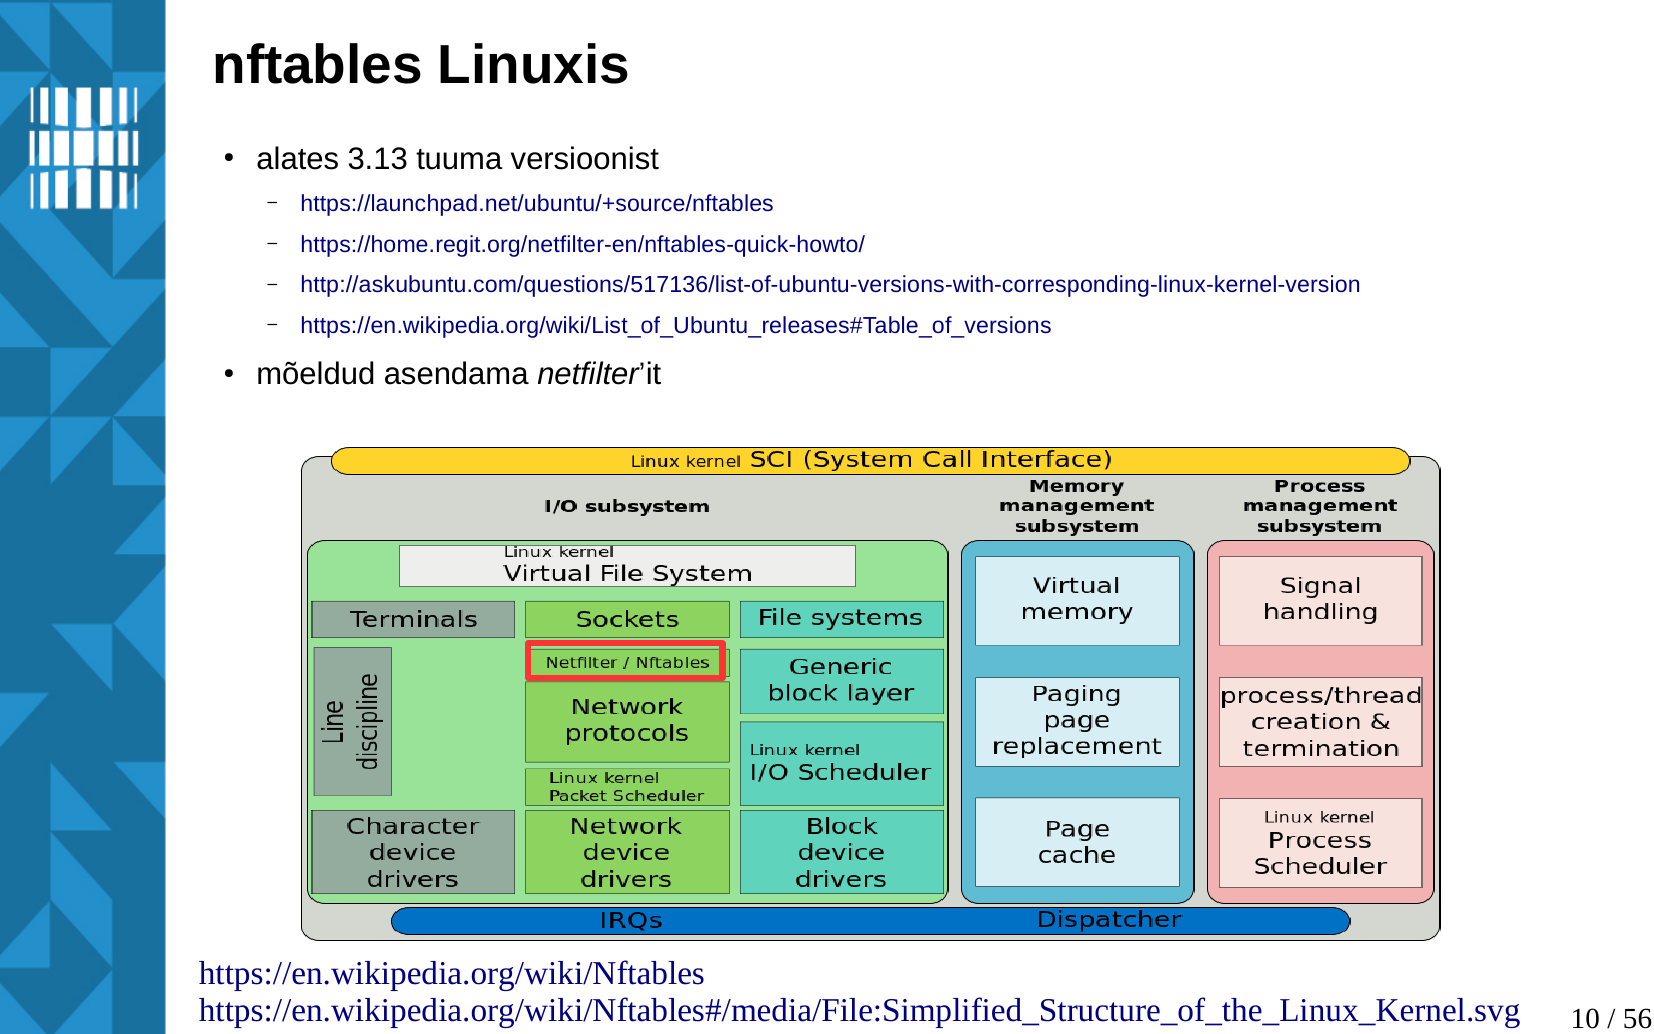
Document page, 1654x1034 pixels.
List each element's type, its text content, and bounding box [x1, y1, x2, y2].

title nftables Linuxis [212, 13, 1654, 117]
text_box https://en.wikipedia.org/wiki/Nftables https://en.wikipedia.org/wiki/Nftables#/media/File:Simplified_Structure_of_the_Linux_Kernel.svg [198, 954, 1557, 1030]
list alates 3.13 tuuma versioonist https://launchpad.net/ubuntu/+source/nftables https://home.regit.org/netfilter-en/nftables-quick-howto/ http://askubuntu.com/questions/517136/list-of-ubuntu-versions-with-corresponding-linux-kernel-version https://en.wikipedia.org/wiki/List_of_Ubuntu_releases#Table_of_versions mõeldud asendama netfilter’it [212, 141, 1625, 392]
picture [295, 442, 1447, 945]
